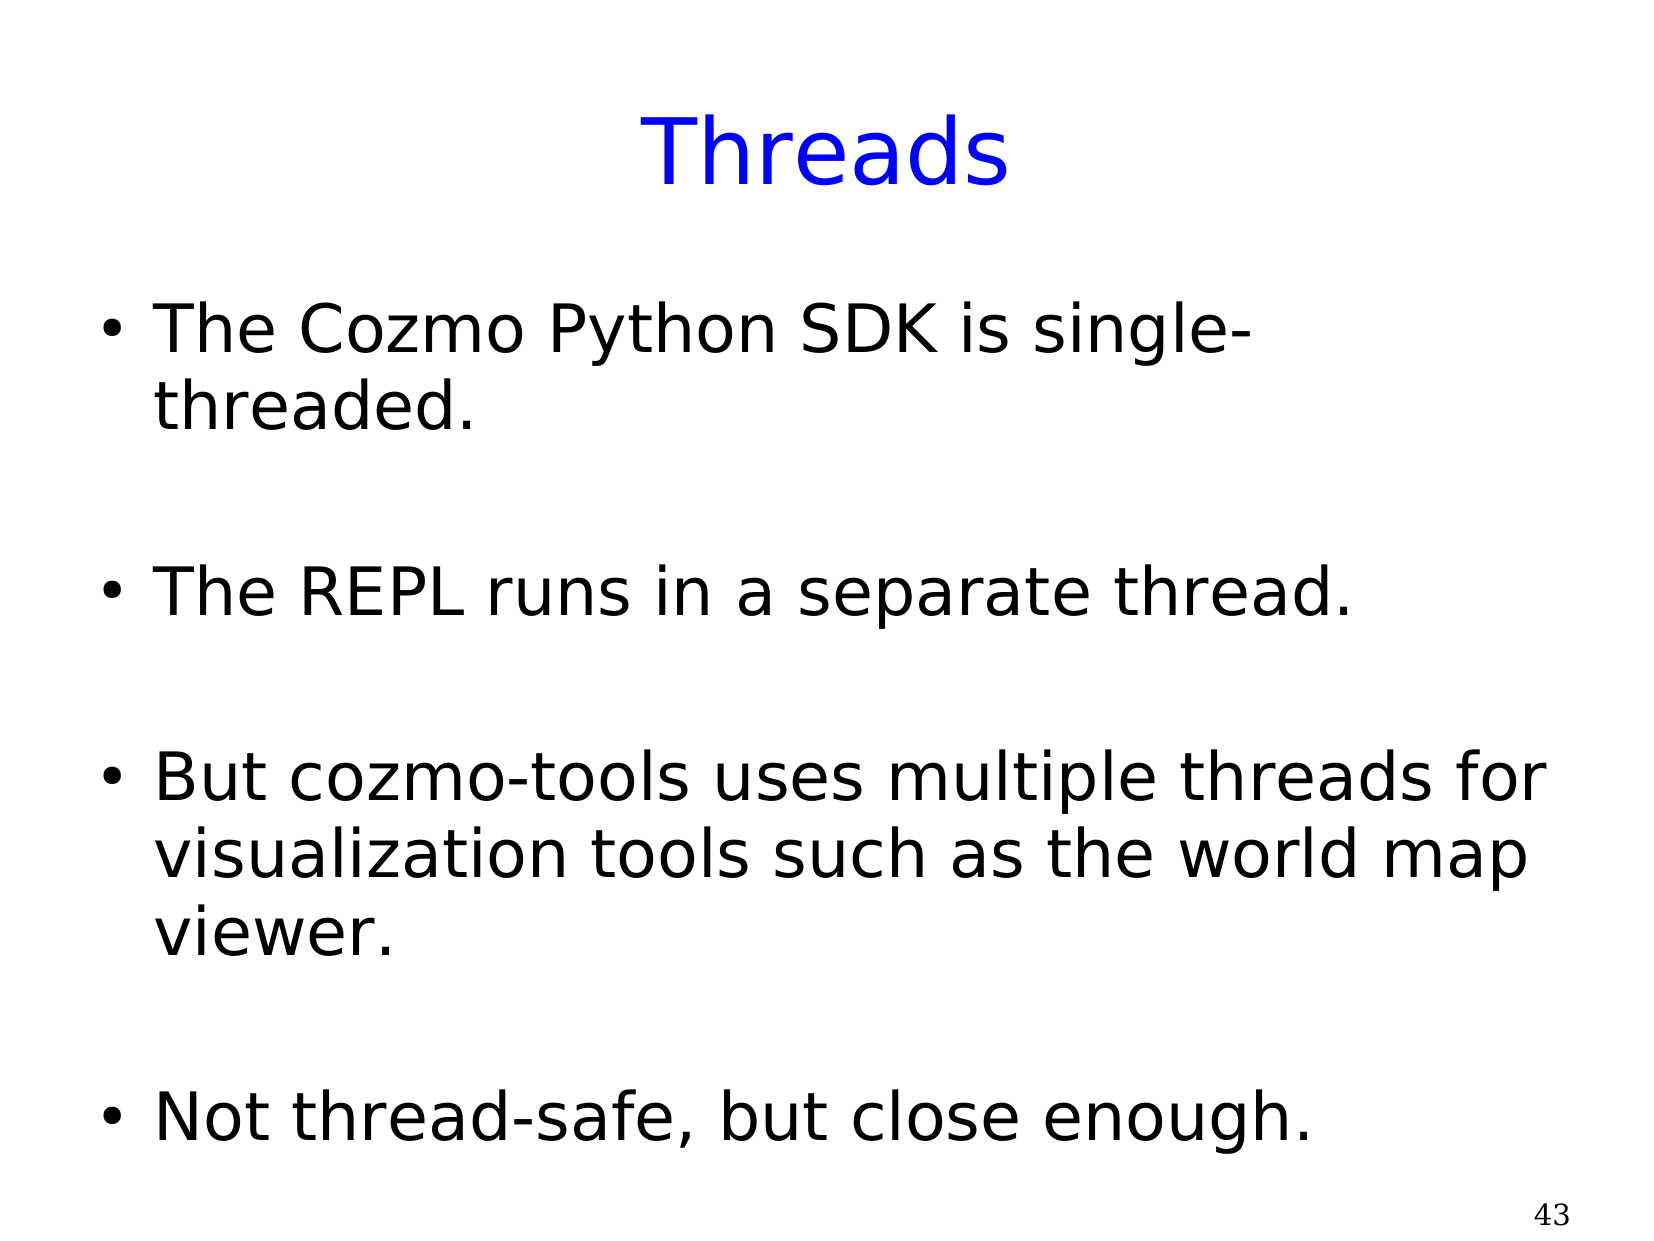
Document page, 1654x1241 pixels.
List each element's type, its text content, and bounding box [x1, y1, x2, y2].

list The Cozmo Python SDK is single-threaded. The REPL runs in a separate thread. But cozmo-tools uses multiple threads for visualization tools such as the world map viewer. Not thread-safe, but close enough. [82, 290, 1571, 1157]
title Threads [82, 49, 1571, 257]
